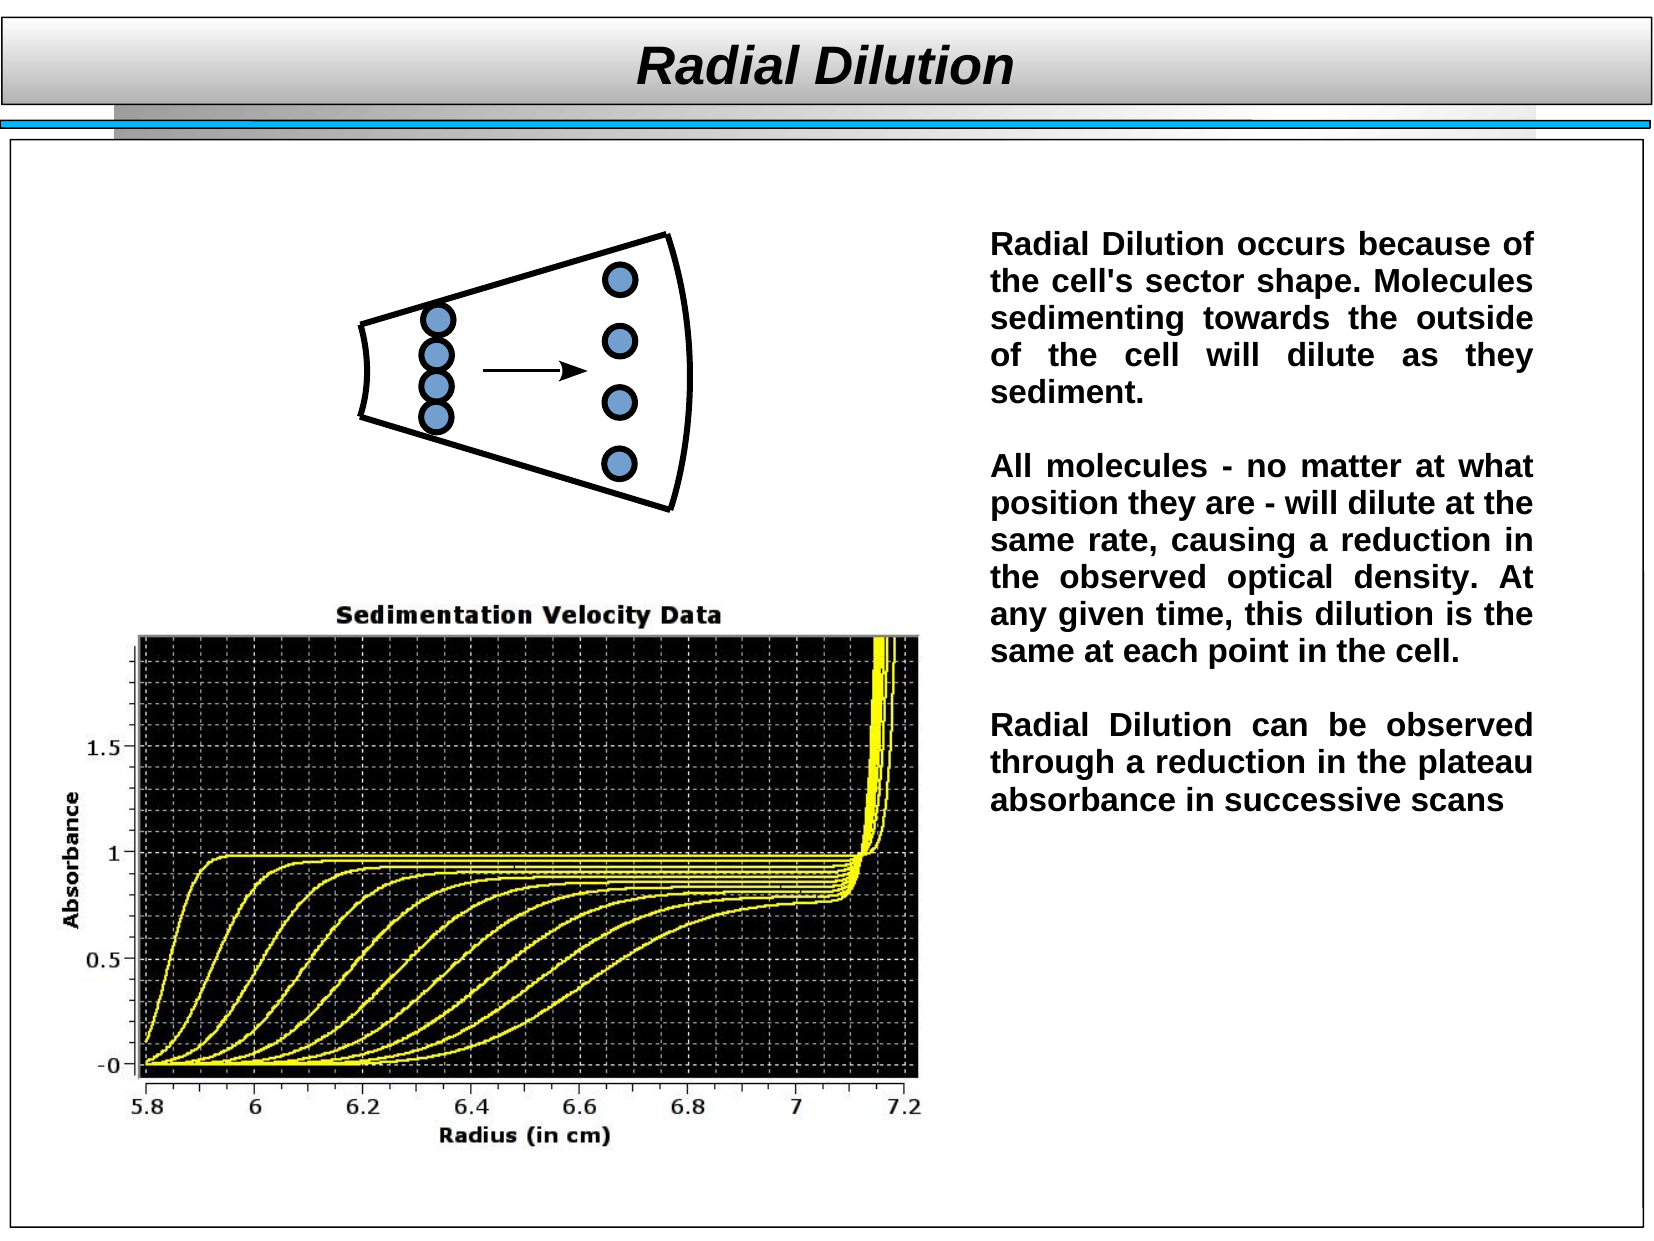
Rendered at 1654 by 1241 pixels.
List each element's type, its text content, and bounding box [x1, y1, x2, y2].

text_box Radial Dilution occurs because of the cell's sector shape. Molecules sedimenting towards the outside of the cell will dilute as they sediment. All molecules - no matter at what position they are - will dilute at the same rate, causing a reduction in the observed optical density. At any given time, this dilution is the same at each point in the cell. Radial Dilution can be observed through a reduction in the plateau absorbance in successive scans [990, 225, 1535, 856]
text_box Radial Dilution [1, 17, 1652, 105]
text_box [0, 120, 1651, 129]
picture [36, 584, 937, 1160]
text_box [10, 139, 1644, 1228]
